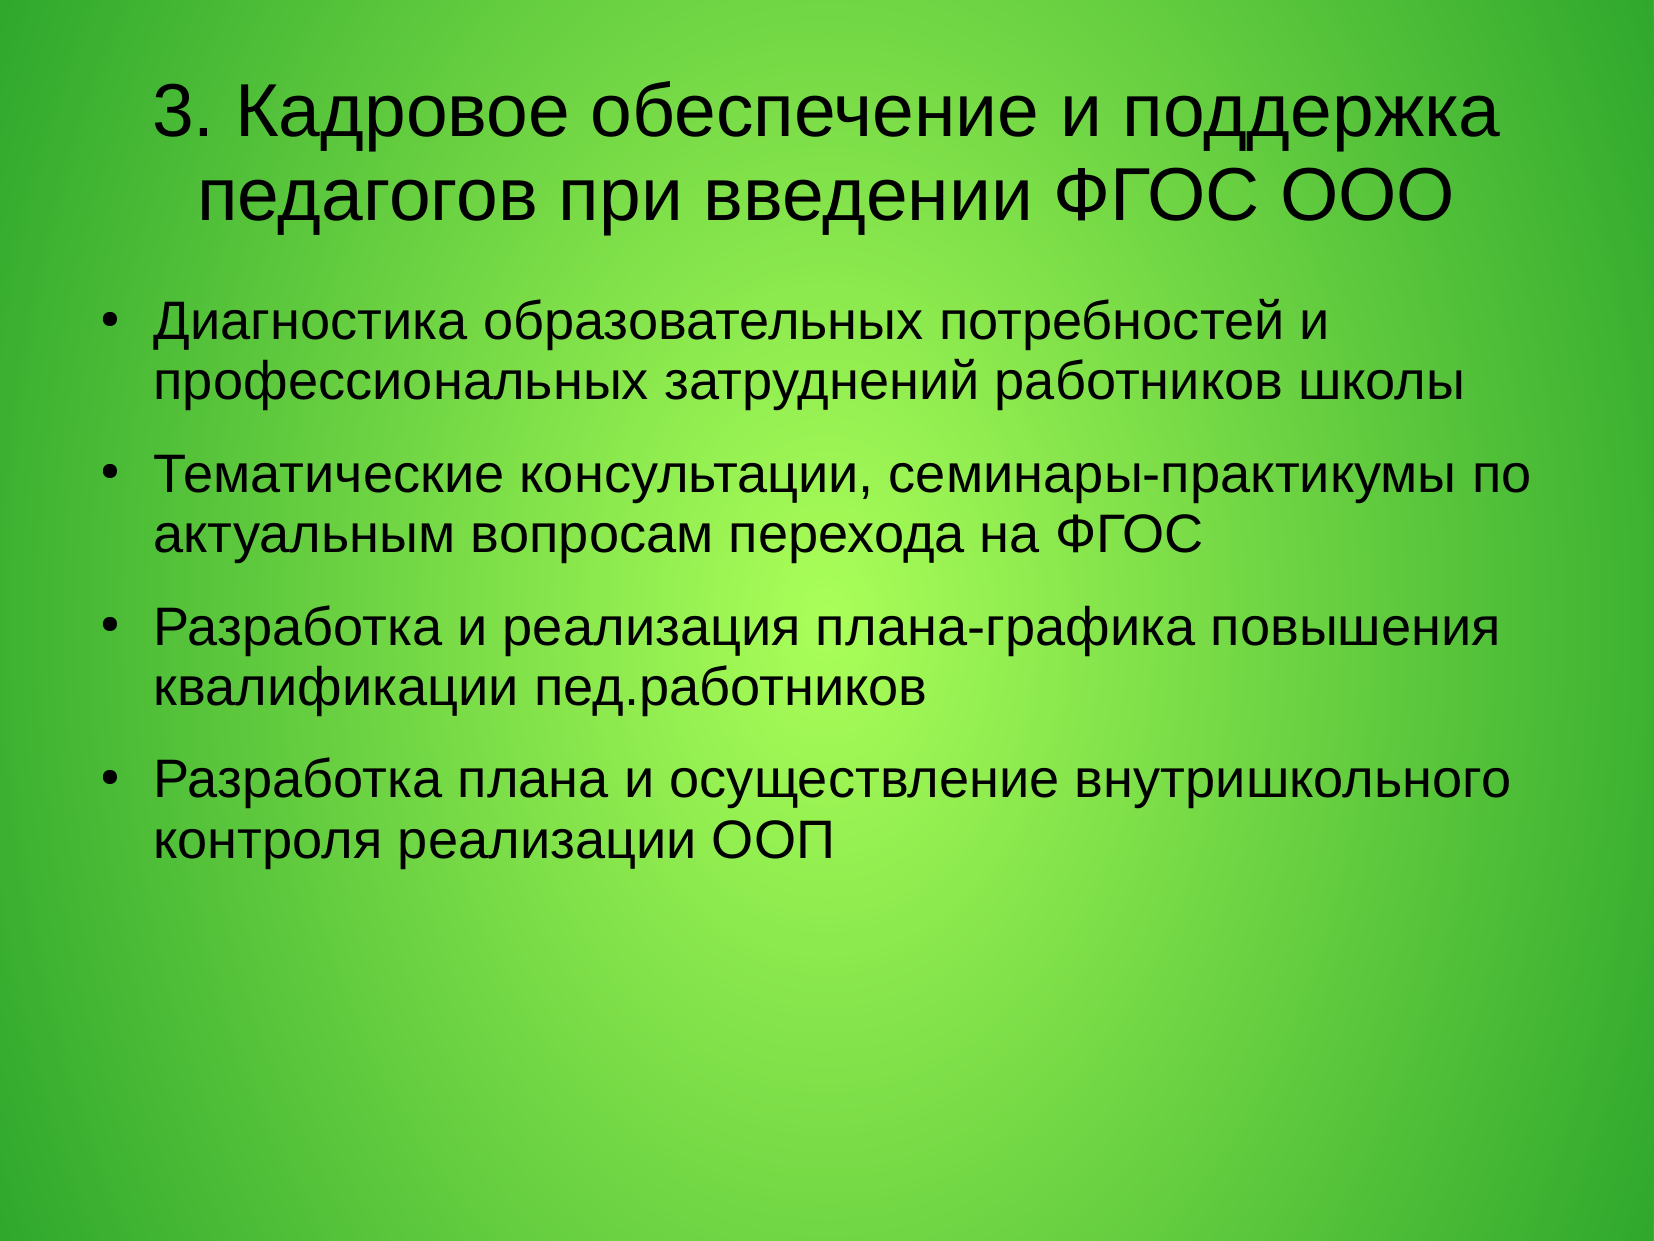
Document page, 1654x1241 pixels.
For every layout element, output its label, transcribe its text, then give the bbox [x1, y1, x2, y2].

title 3. Кадровое обеспечение и поддержка педагогов при введении ФГОС ООО [82, 49, 1571, 257]
list Диагностика образовательных потребностей и профессиональных затруднений работников школы Тематические консультации, семинары-практикумы по актуальным вопросам перехода на ФГОС Разработка и реализация плана-графика повышения квалификации пед.работников Разработка плана и осуществление внутришкольного контроля реализации ООП [82, 290, 1571, 1010]
